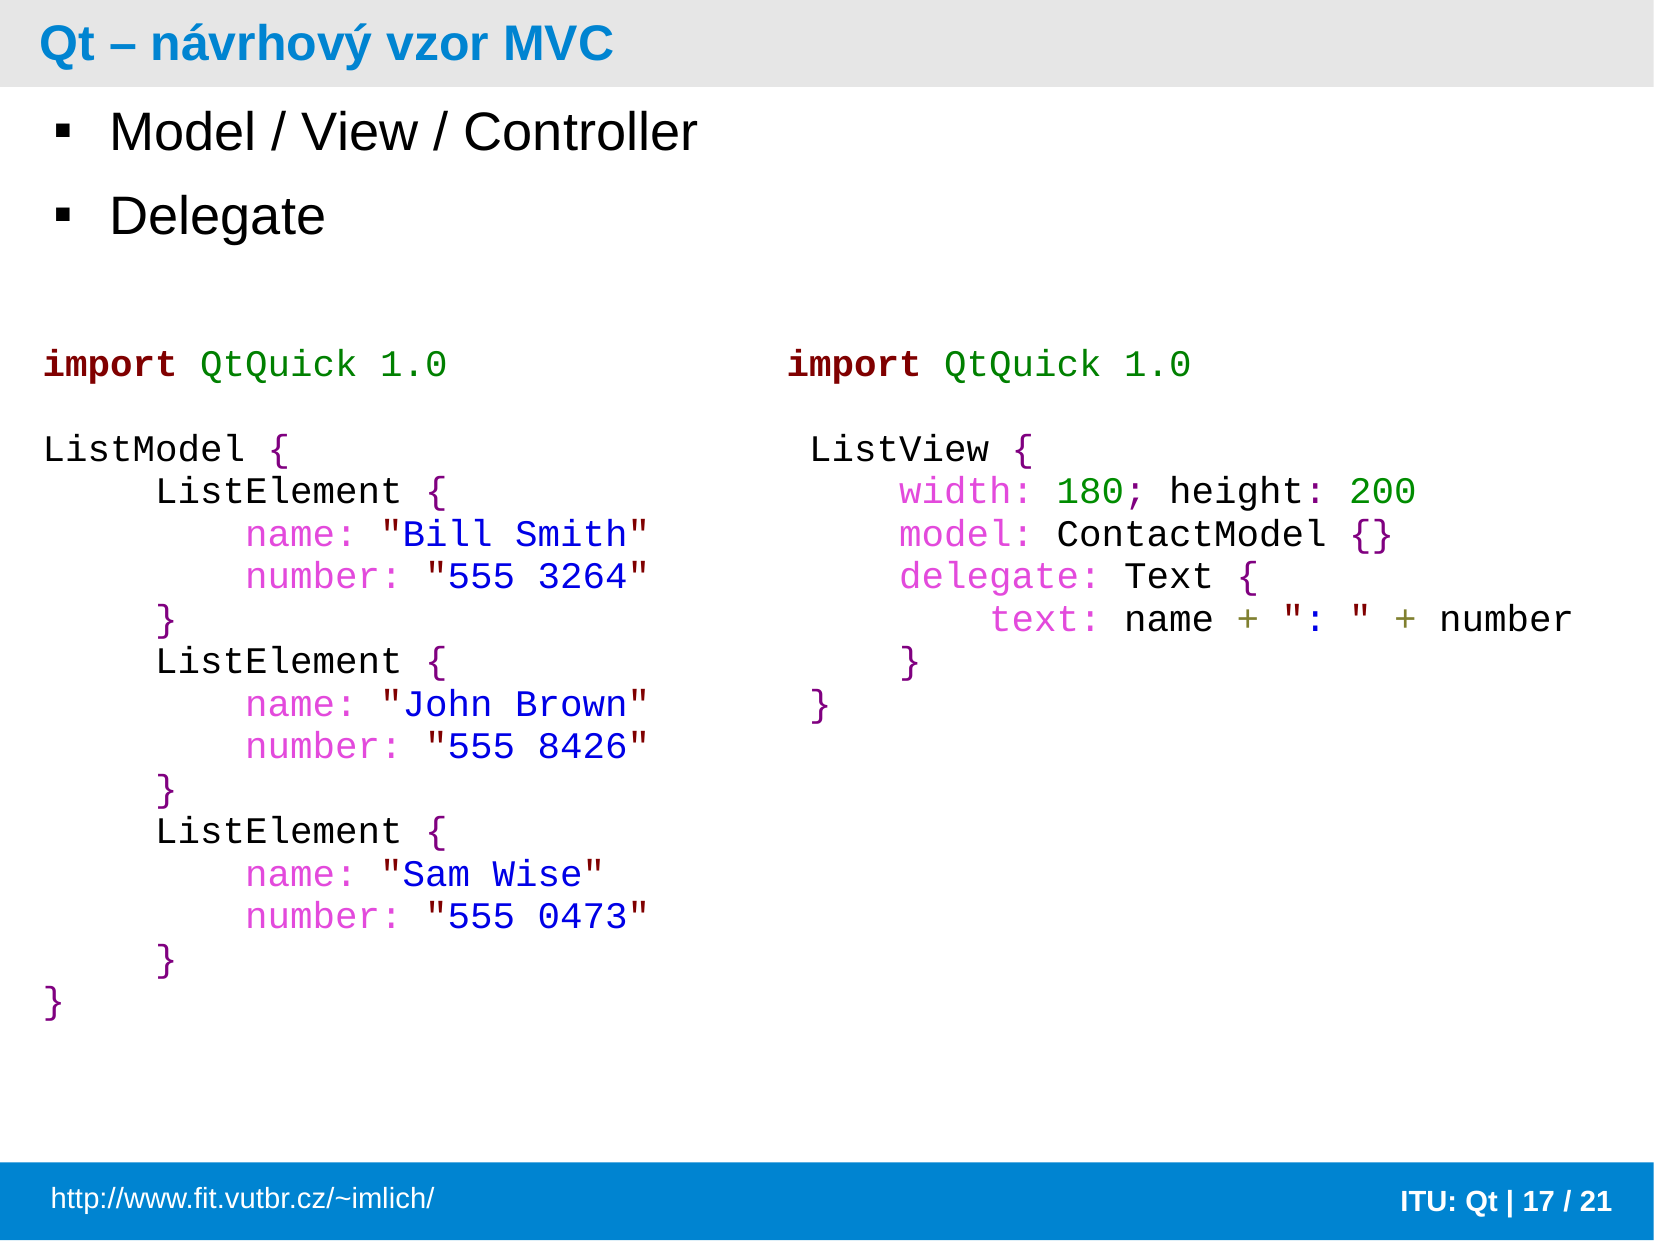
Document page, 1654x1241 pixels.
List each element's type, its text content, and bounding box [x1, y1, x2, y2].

title Qt – návrhový vzor MVC [39, 5, 1615, 81]
text_box import QtQuick 1.0 ListView { width: 180; height: 200 model: ContactModel {} delegate: Text { text: name + ": " + number } } [771, 337, 1629, 826]
text_box import QtQuick 1.0 ListModel { ListElement { name: "Bill Smith" number: "555 3264" } ListElement { name: "John Brown" number: "555 8426" } ListElement { name: "Sam Wise" number: "555 0473" } } [27, 337, 741, 1126]
list Model / View / Controller Delegate [38, 101, 1616, 1126]
